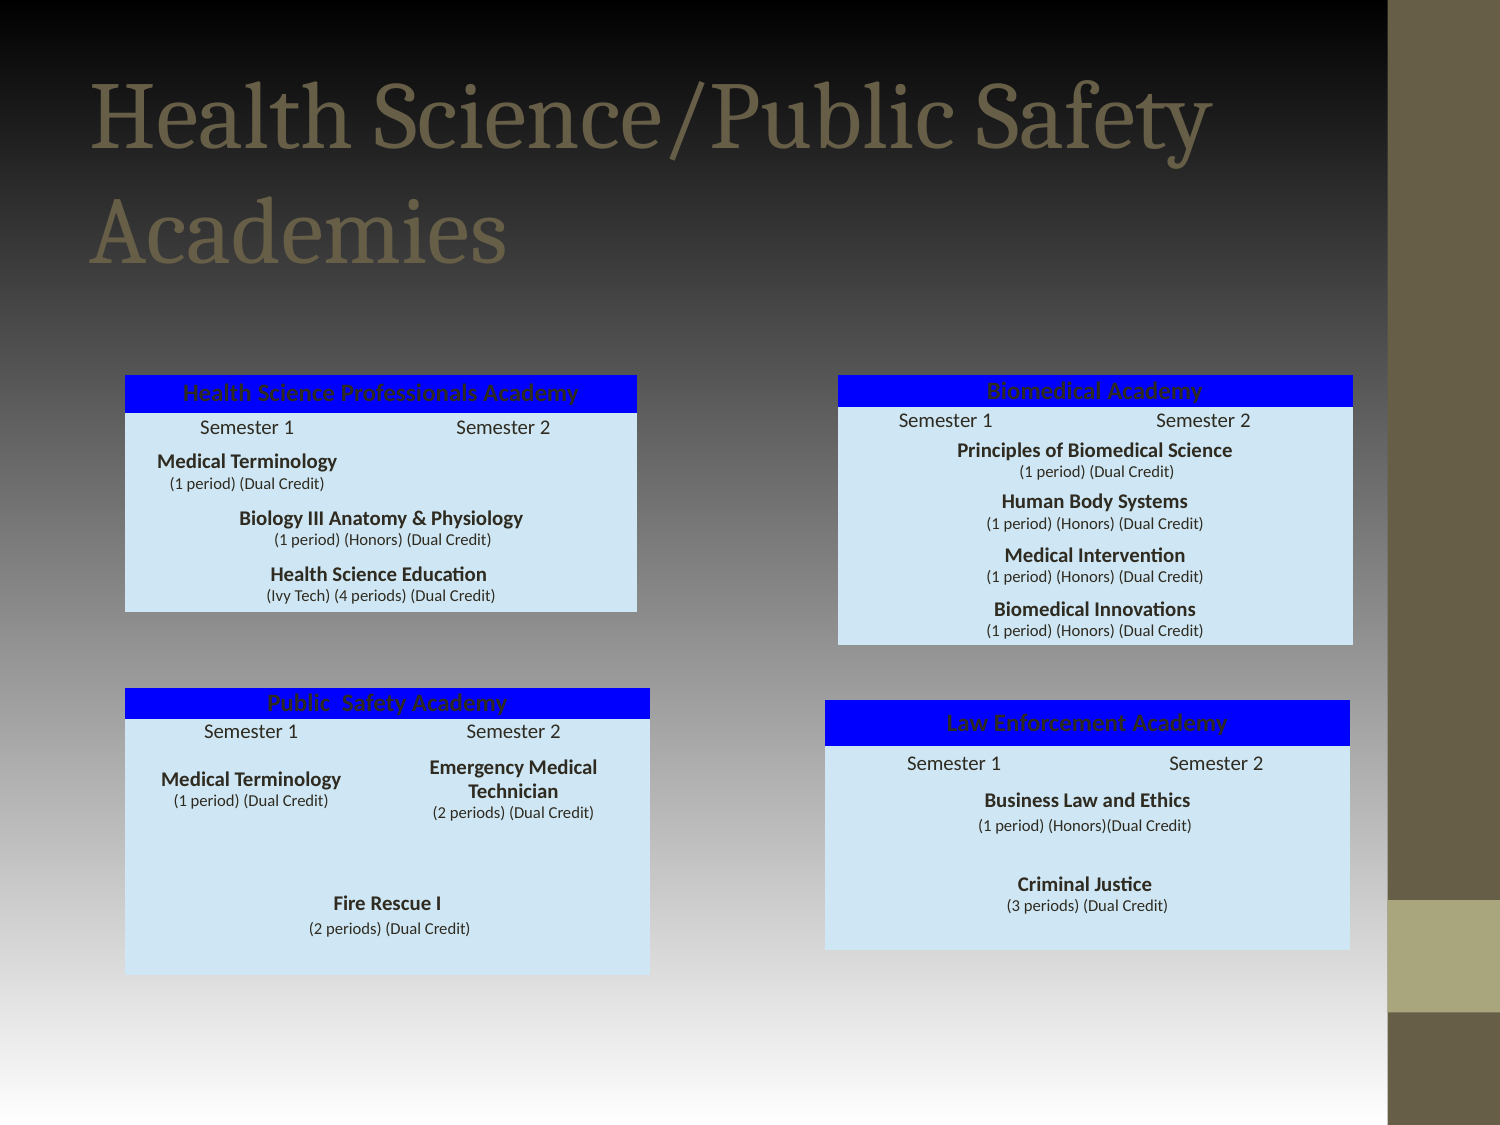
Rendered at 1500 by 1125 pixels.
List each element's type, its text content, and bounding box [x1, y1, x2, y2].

table_cell Semester 2 [1054, 407, 1353, 434]
table_cell Medical Terminology (1 period) (Dual Credit) [125, 746, 377, 857]
table_cell Human Body Systems (1 period) (Honors) (Dual Credit) [838, 486, 1353, 538]
table_header Health Science Professionals Academy [125, 375, 637, 413]
table_cell Semester 2 [377, 719, 650, 746]
table_header Biomedical Academy [838, 375, 1353, 407]
table_cell Semester 1 [125, 413, 369, 444]
table_cell Semester 2 [369, 413, 637, 444]
table_cell Health Science Education (Ivy Tech) (4 periods) (Dual Credit) [125, 556, 637, 612]
title Health Science/Public Safety Academies [75, 45, 1325, 233]
table_cell Business Law and Ethics (1 period) (Honors)(Dual Credit) [825, 782, 1350, 844]
table_header Public Safety Academy [125, 688, 650, 719]
table_cell Fire Rescue I (2 periods) (Dual Credit) [125, 857, 650, 975]
table_cell Semester 1 [838, 407, 1054, 434]
table_cell Criminal Justice (3 periods) (Dual Credit) [825, 844, 1350, 950]
table_cell Semester 1 [825, 746, 1083, 782]
table_cell Principles of Biomedical Science (1 period) (Dual Credit) [838, 434, 1353, 486]
table_cell Biology III Anatomy & Physiology (1 period) (Honors) (Dual Credit) [125, 500, 637, 556]
table_cell Semester 2 [1083, 746, 1350, 782]
table_cell Medical Terminology (1 period) (Dual Credit) [125, 444, 369, 500]
table_cell Emergency Medical Technician (2 periods) (Dual Credit) [377, 746, 650, 857]
table_cell [369, 444, 637, 500]
table_cell Semester 1 [125, 719, 377, 746]
table_cell Medical Intervention (1 period) (Honors) (Dual Credit) [838, 538, 1353, 593]
table_cell Biomedical Innovations (1 period) (Honors) (Dual Credit) [838, 593, 1353, 645]
table_header Law Enforcement Academy [825, 700, 1350, 746]
